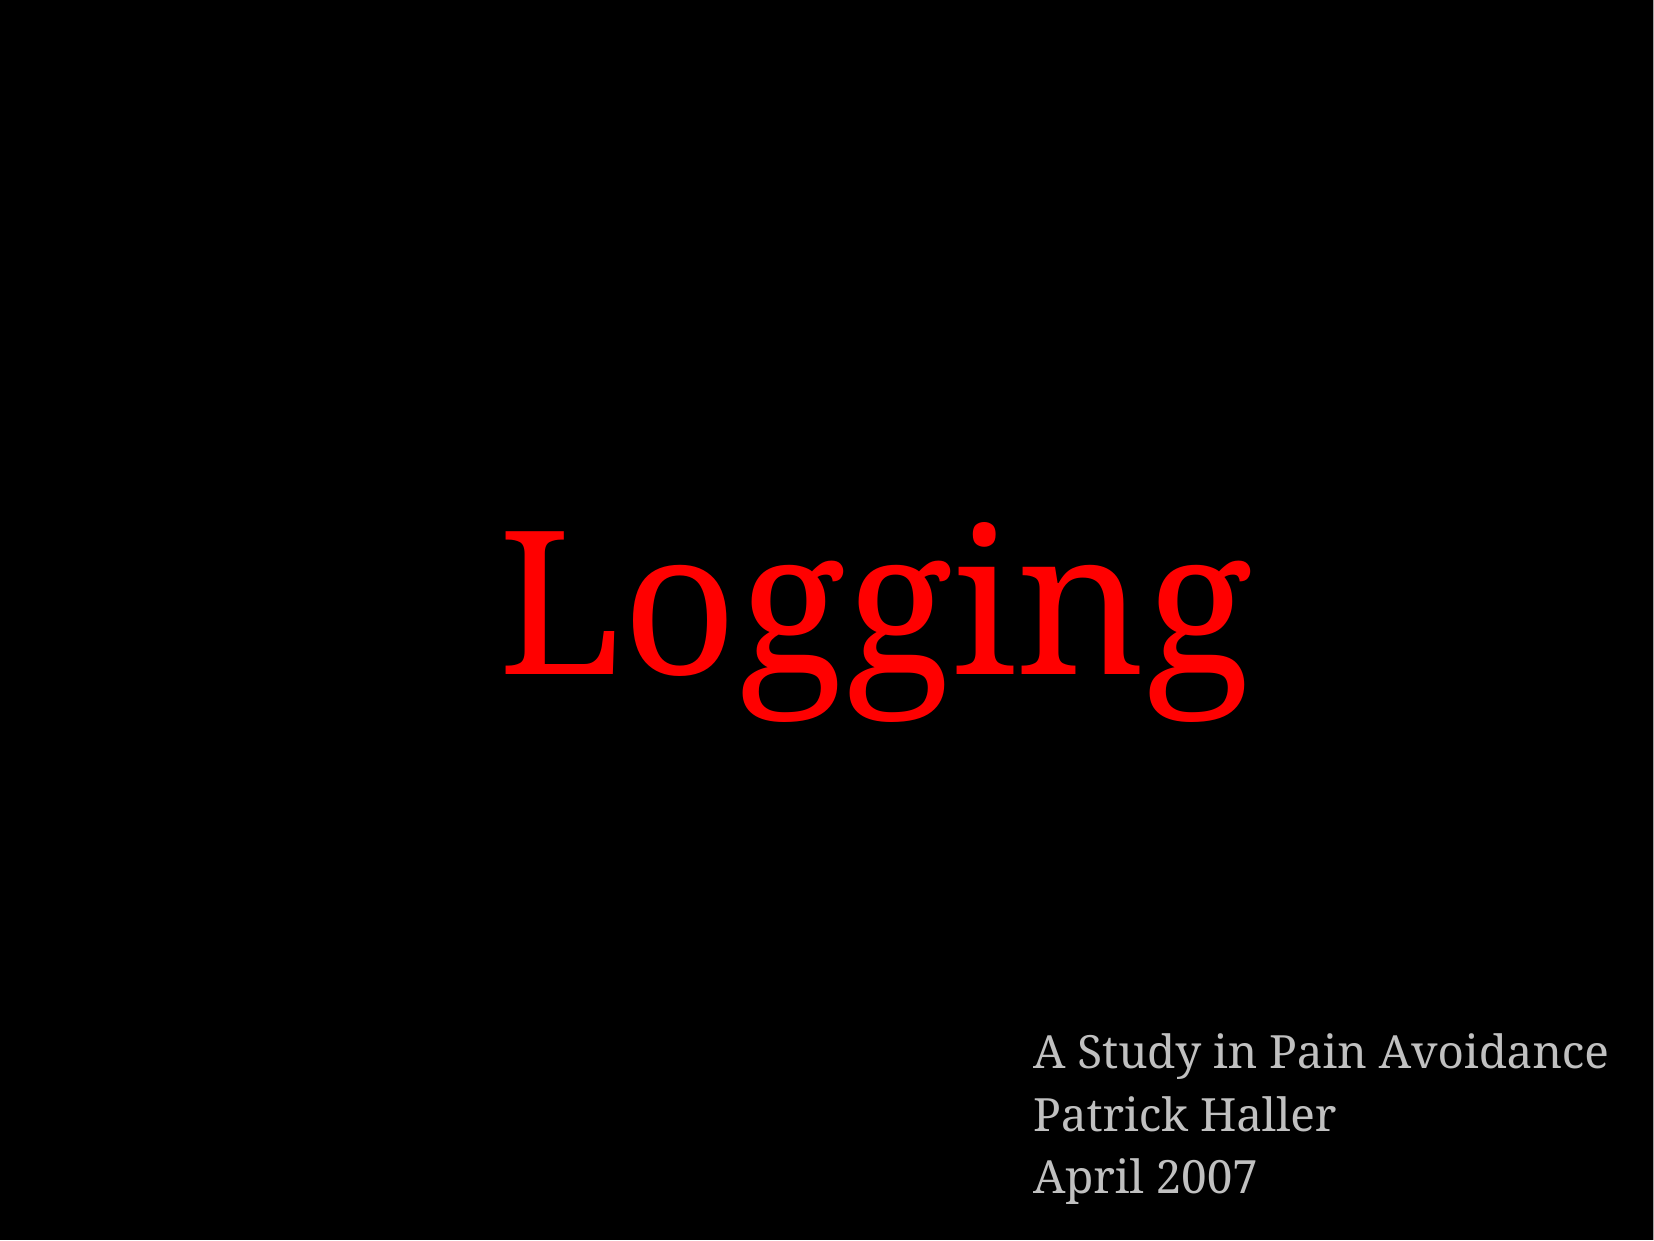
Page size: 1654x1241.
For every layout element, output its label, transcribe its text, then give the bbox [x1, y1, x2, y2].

text_box Logging [483, 453, 1224, 696]
text_box A Study in Pain Avoidance Patrick Haller April 2007 [1018, 1012, 1583, 1184]
